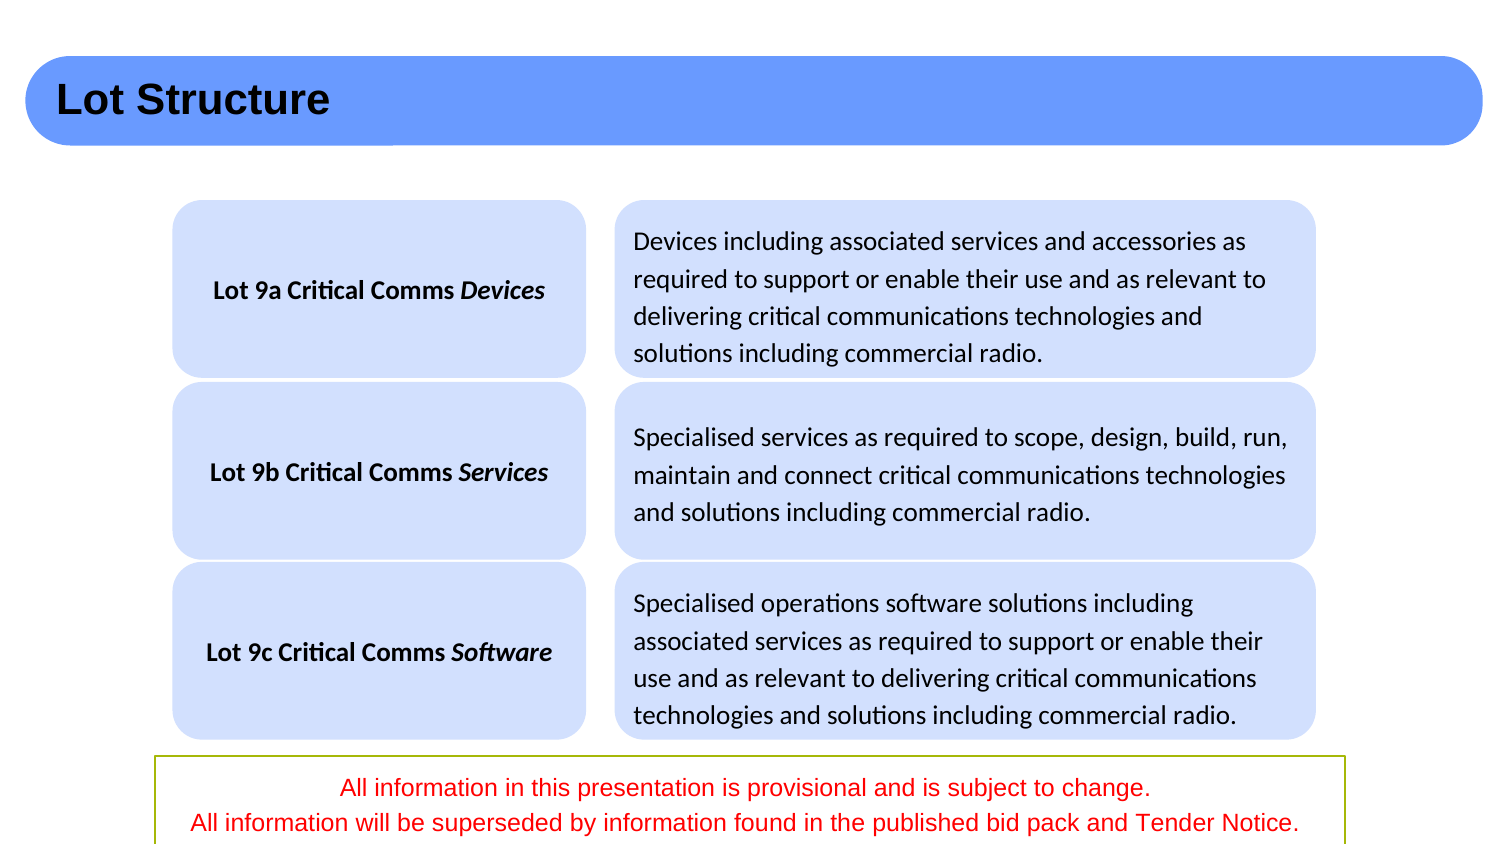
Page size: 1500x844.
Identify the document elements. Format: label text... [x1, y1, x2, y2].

text_box Devices including associated services and accessories as required to support or enable their use and as relevant to delivering critical communications technologies and solutions including commercial radio. [614, 200, 1316, 378]
text_box Lot 9c Critical Comms Software [172, 561, 587, 740]
text_box Lot 9b Critical Comms Services [172, 381, 587, 560]
text_box Specialised services as required to scope, design, build, run, maintain and connect critical communications technologies and solutions including commercial radio. [614, 381, 1316, 560]
text_box Lot 9a Critical Comms Devices [172, 200, 587, 378]
text_box Specialised operations software solutions including associated services as required to support or enable their use and as relevant to delivering critical communications technologies and solutions including commercial radio. [614, 561, 1316, 740]
text_box All information in this presentation is provisional and is subject to change. All information will be superseded by information found in the published bid pack and Tender Notice. [155, 755, 1346, 844]
title Lot Structure [55, 70, 1235, 137]
